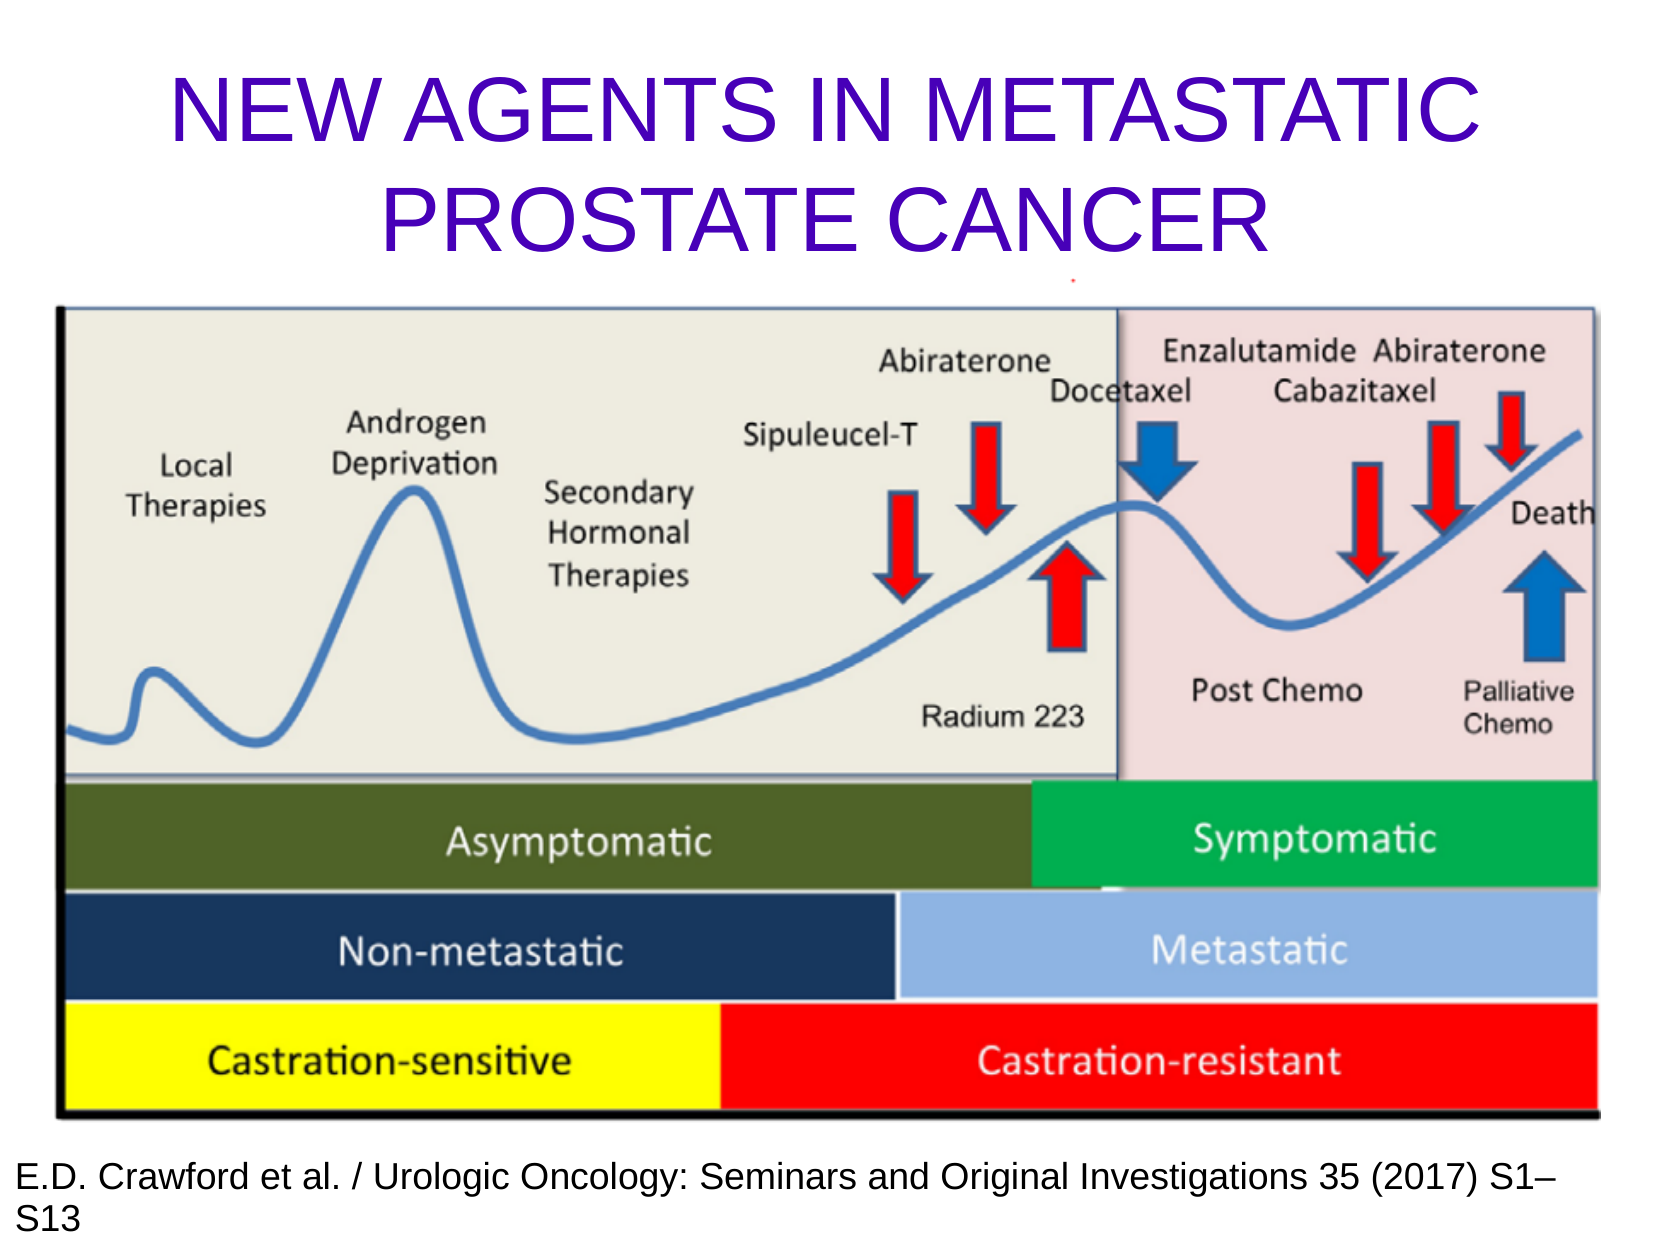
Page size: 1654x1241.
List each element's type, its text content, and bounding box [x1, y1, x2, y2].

text_box E.D. Crawford et al. / Urologic Oncology: Seminars and Original Investigations 35 (2017) S1–S13 [0, 1147, 1637, 1205]
title NEW AGENTS IN METASTATIC PROSTATE CANCER [82, 49, 1571, 257]
picture [53, 278, 1601, 1126]
